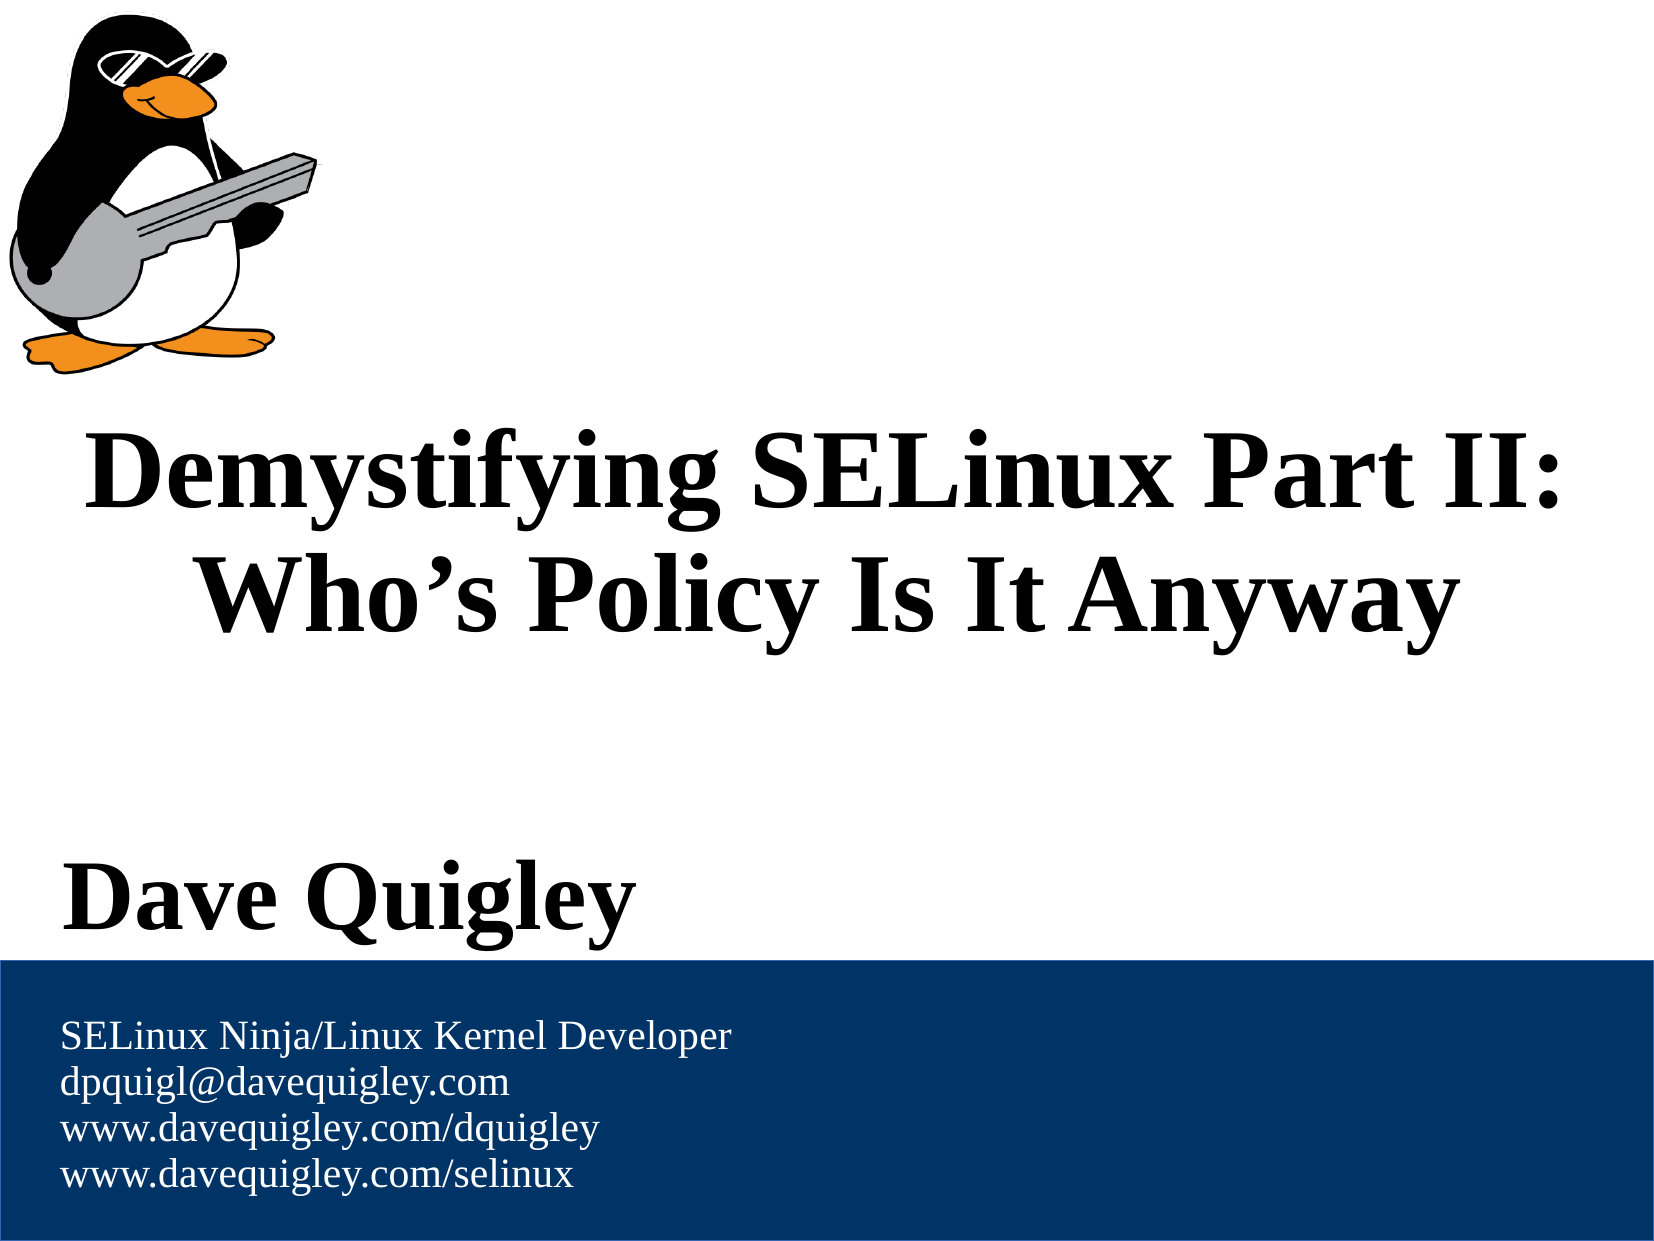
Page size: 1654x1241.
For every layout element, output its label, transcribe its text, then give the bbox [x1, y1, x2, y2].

picture [6, 0, 322, 388]
text_box SELinux Ninja/Linux Kernel Developer dpquigl@davequigley.com www.davequigley.com/dquigley www.davequigley.com/selinux [45, 1004, 811, 1205]
text_box Dave Quigley [47, 833, 768, 959]
title Demystifying SELinux Part II: Who’s Policy Is It Anyway [82, 406, 1571, 657]
text_box [0, 960, 1654, 1241]
